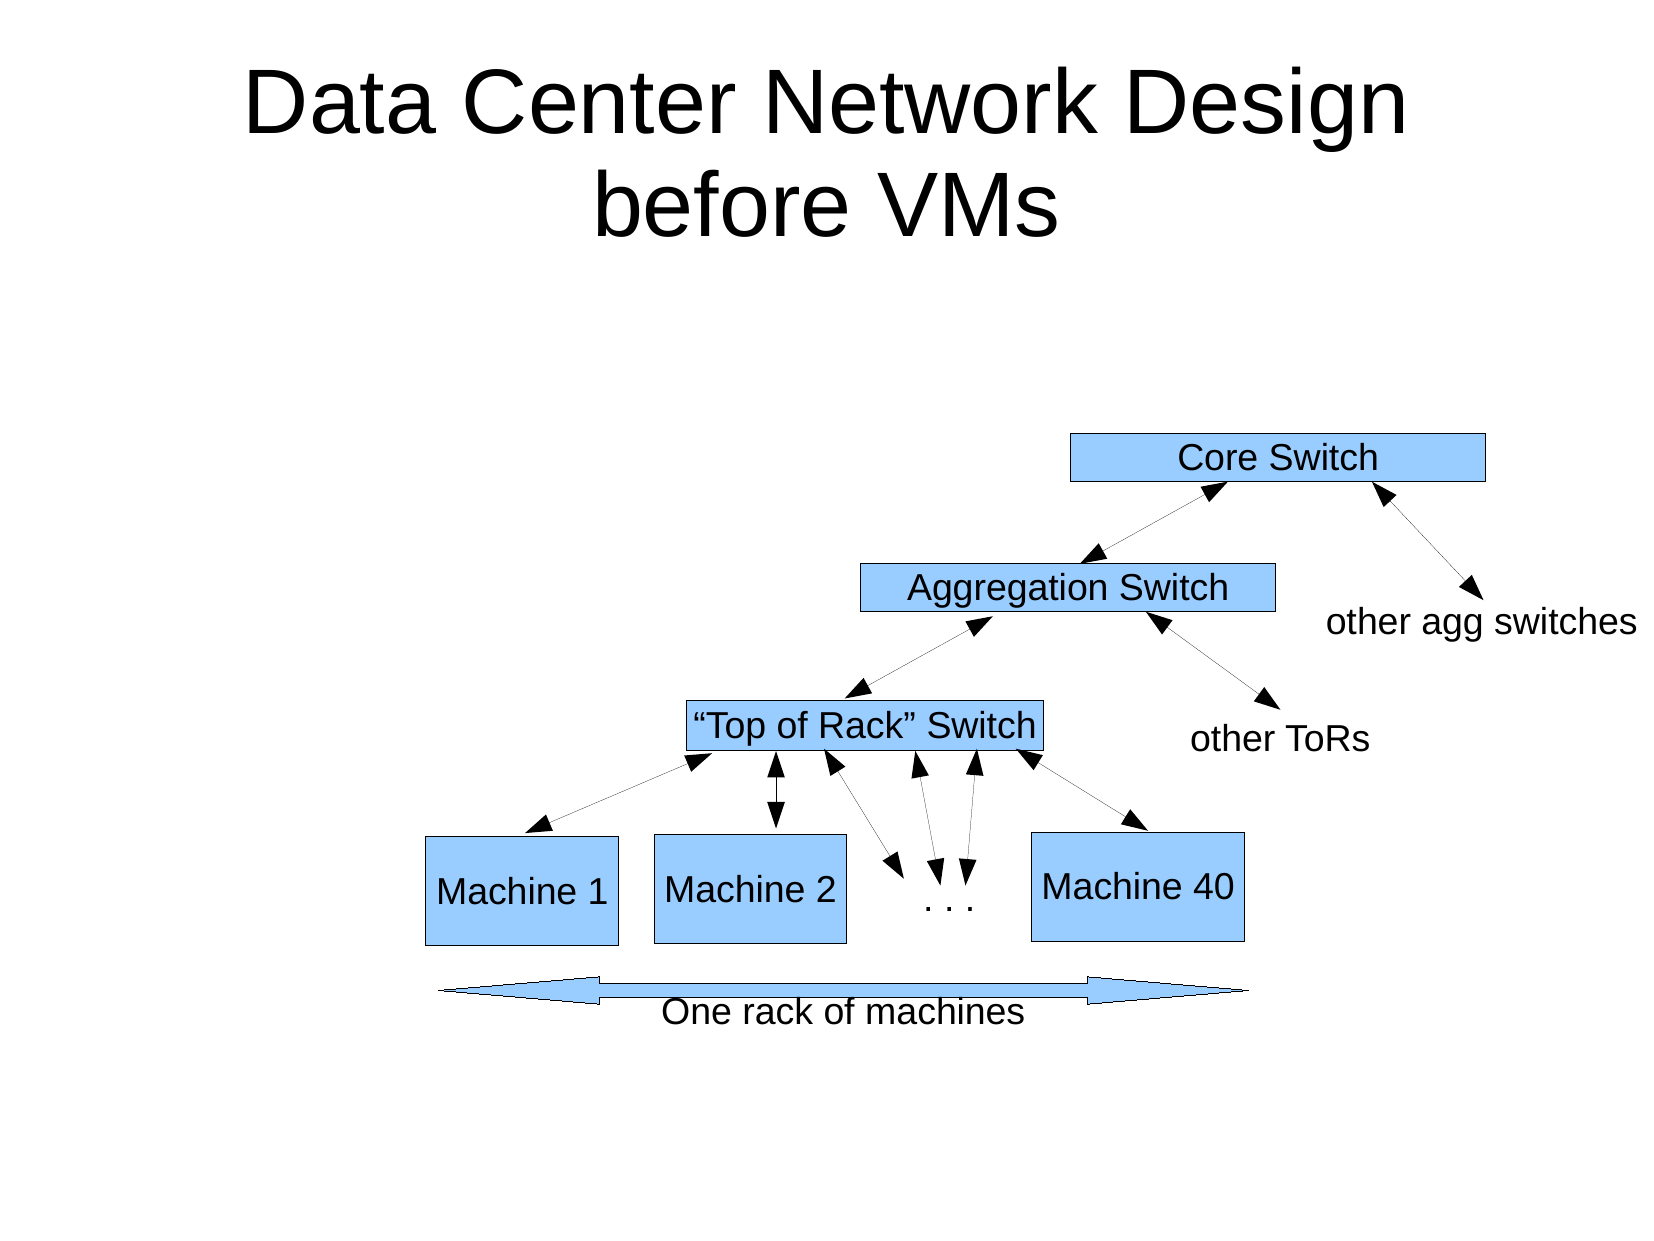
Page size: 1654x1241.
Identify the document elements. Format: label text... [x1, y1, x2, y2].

text_box other agg switches [1311, 593, 1654, 711]
text_box “Top of Rack” Switch [686, 700, 1044, 751]
text_box . . . [908, 869, 1030, 927]
title Data Center Network Design before VMs [82, 50, 1571, 256]
text_box Machine 2 [654, 834, 847, 944]
text_box Core Switch [1070, 433, 1486, 482]
text_box other ToRs [1175, 709, 1386, 767]
text_box Aggregation Switch [860, 563, 1276, 612]
text_box Machine 40 [1031, 832, 1245, 942]
text_box One rack of machines [438, 976, 1249, 1005]
text_box Machine 1 [425, 836, 619, 946]
